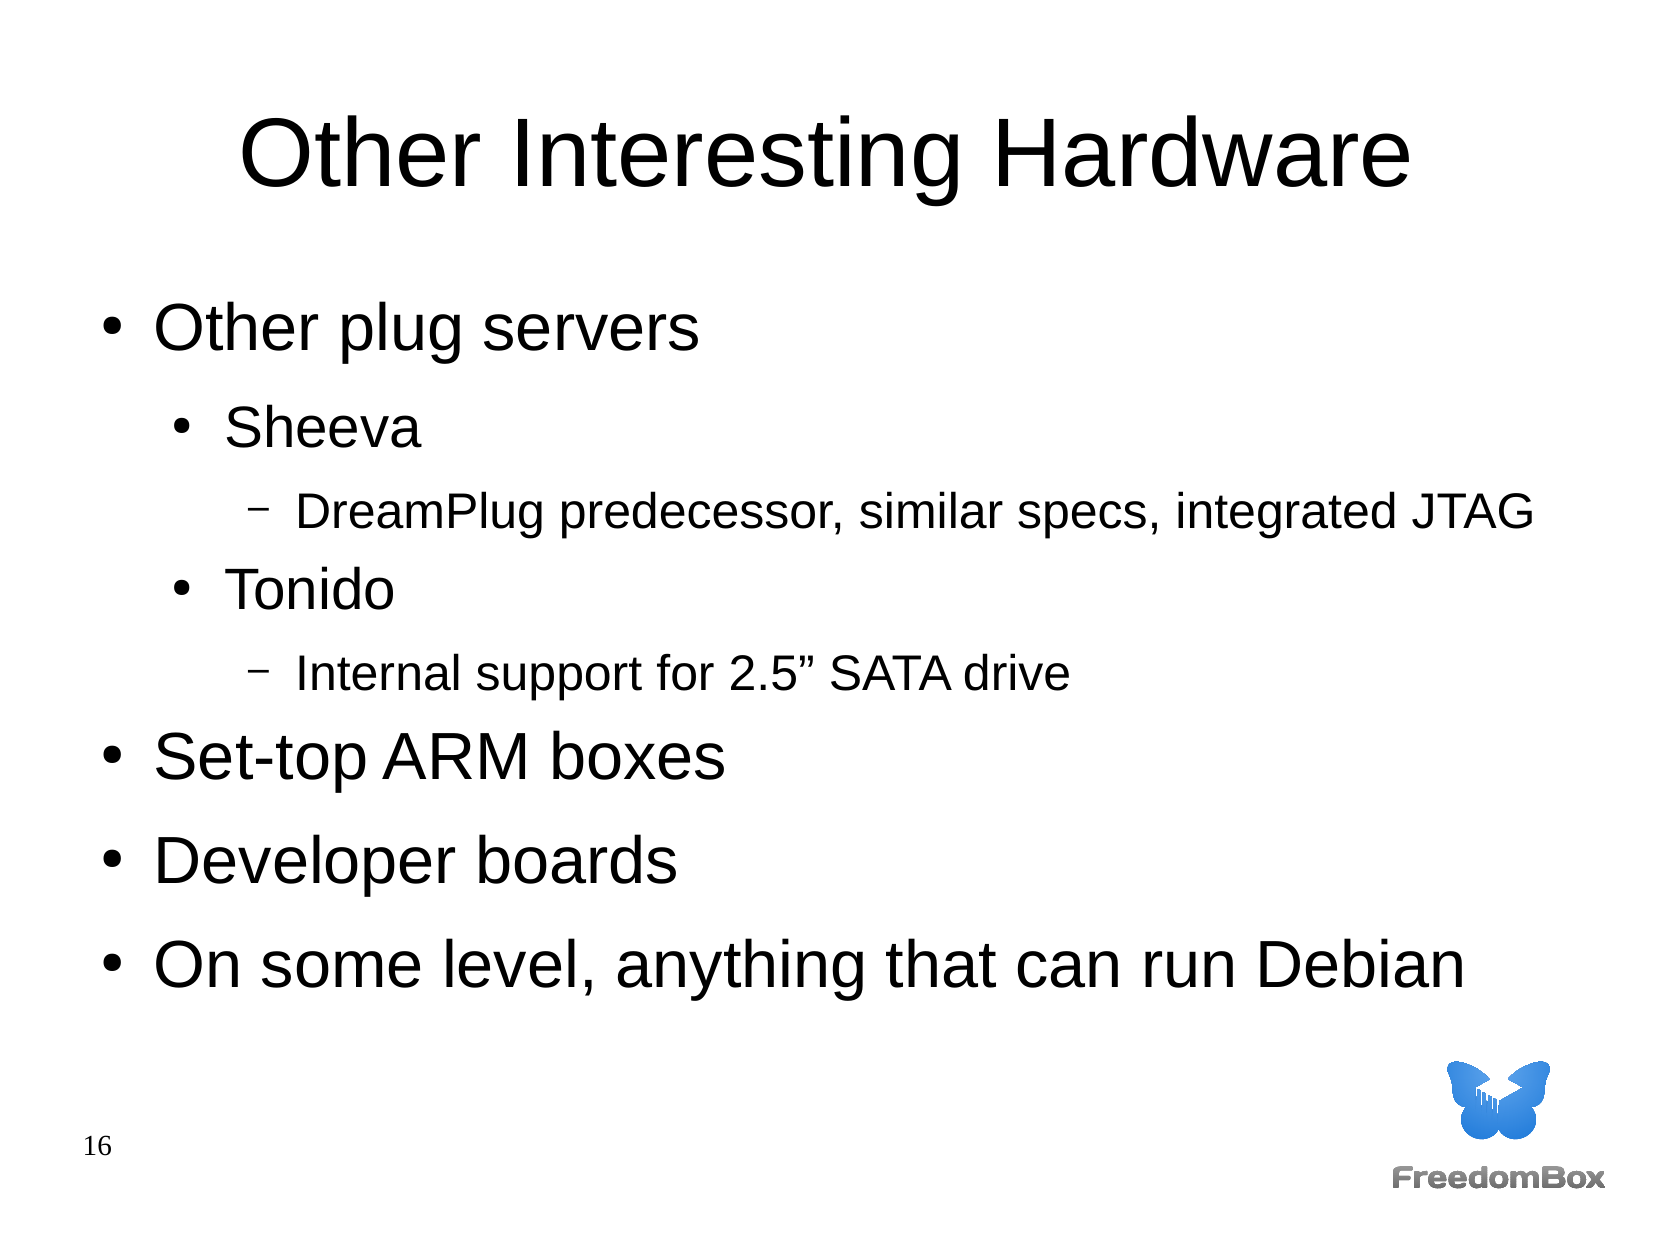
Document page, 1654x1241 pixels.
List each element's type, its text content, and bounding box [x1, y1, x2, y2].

title Other Interesting Hardware [82, 49, 1571, 257]
list Other plug servers Sheeva DreamPlug predecessor, similar specs, integrated JTAG Tonido Internal support for 2.5” SATA drive Set-top ARM boxes Developer boards On some level, anything that can run Debian [82, 290, 1571, 1109]
